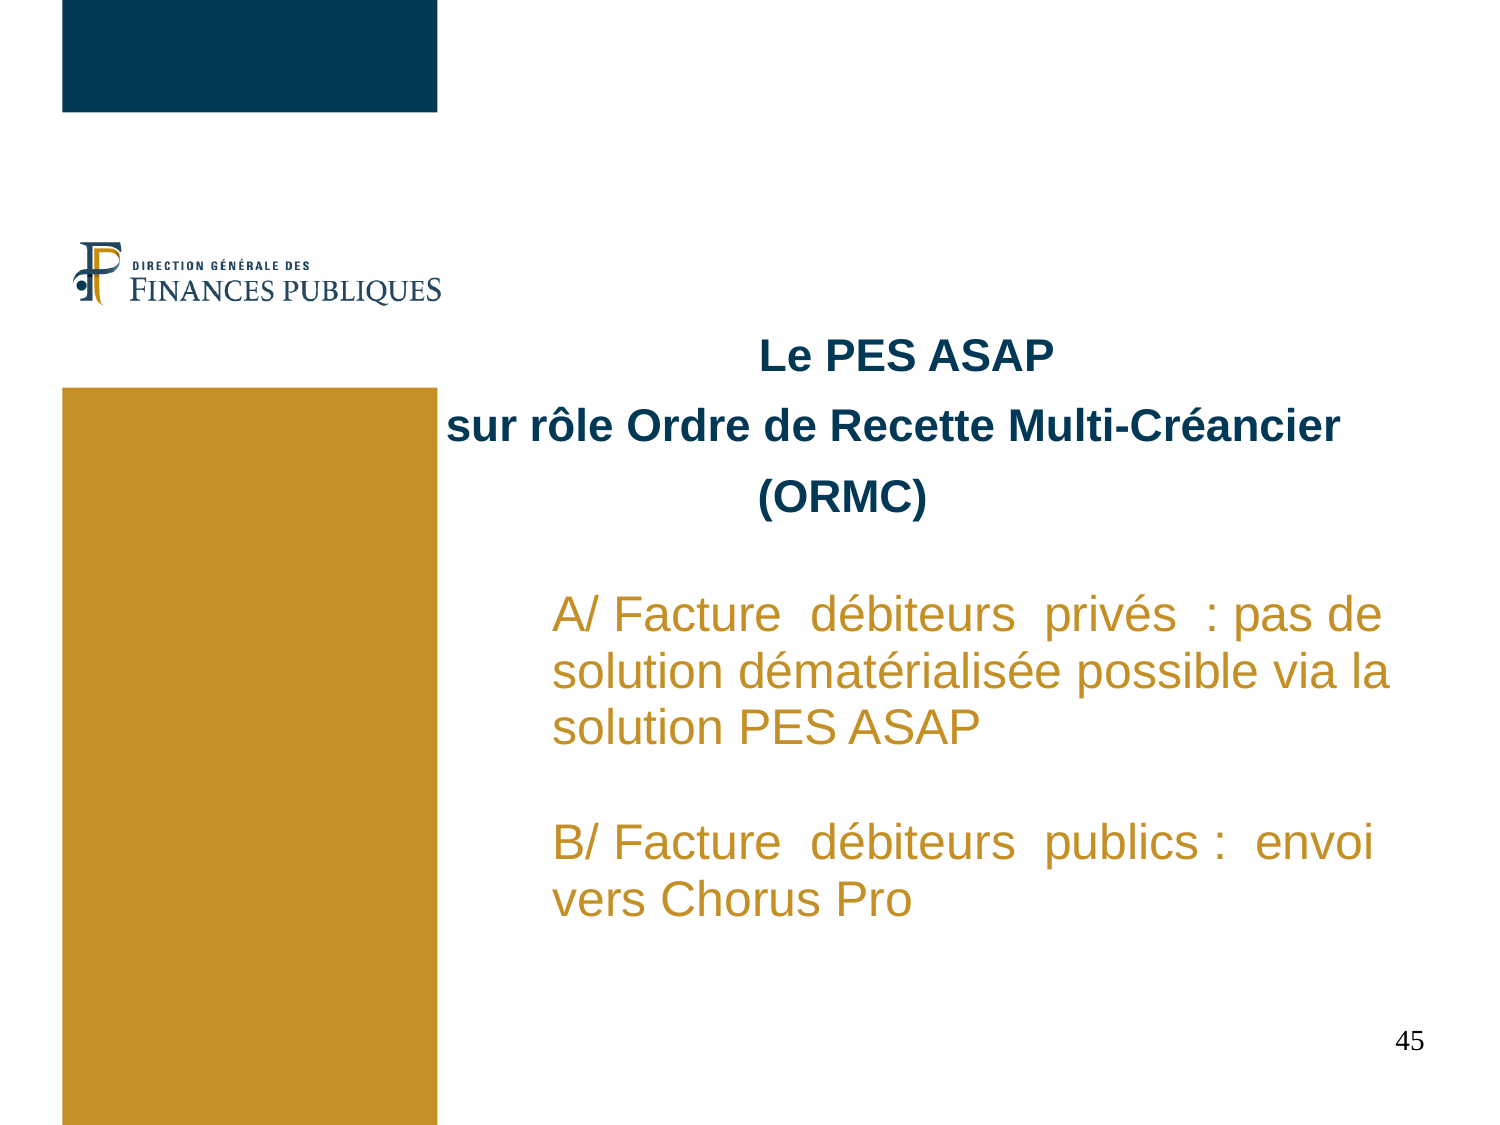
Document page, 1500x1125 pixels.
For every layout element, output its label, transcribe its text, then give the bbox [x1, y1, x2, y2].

picture [50, 219, 463, 328]
title A/ Facture débiteurs privés : pas de solution dématérialisée possible via la solution PES ASAP B/ Facture débiteurs publics : envoi vers Chorus Pro [537, 576, 1440, 937]
list Le PES ASAP sur rôle Ordre de Recette Multi-Créancier (ORMC) [75, 263, 1395, 916]
